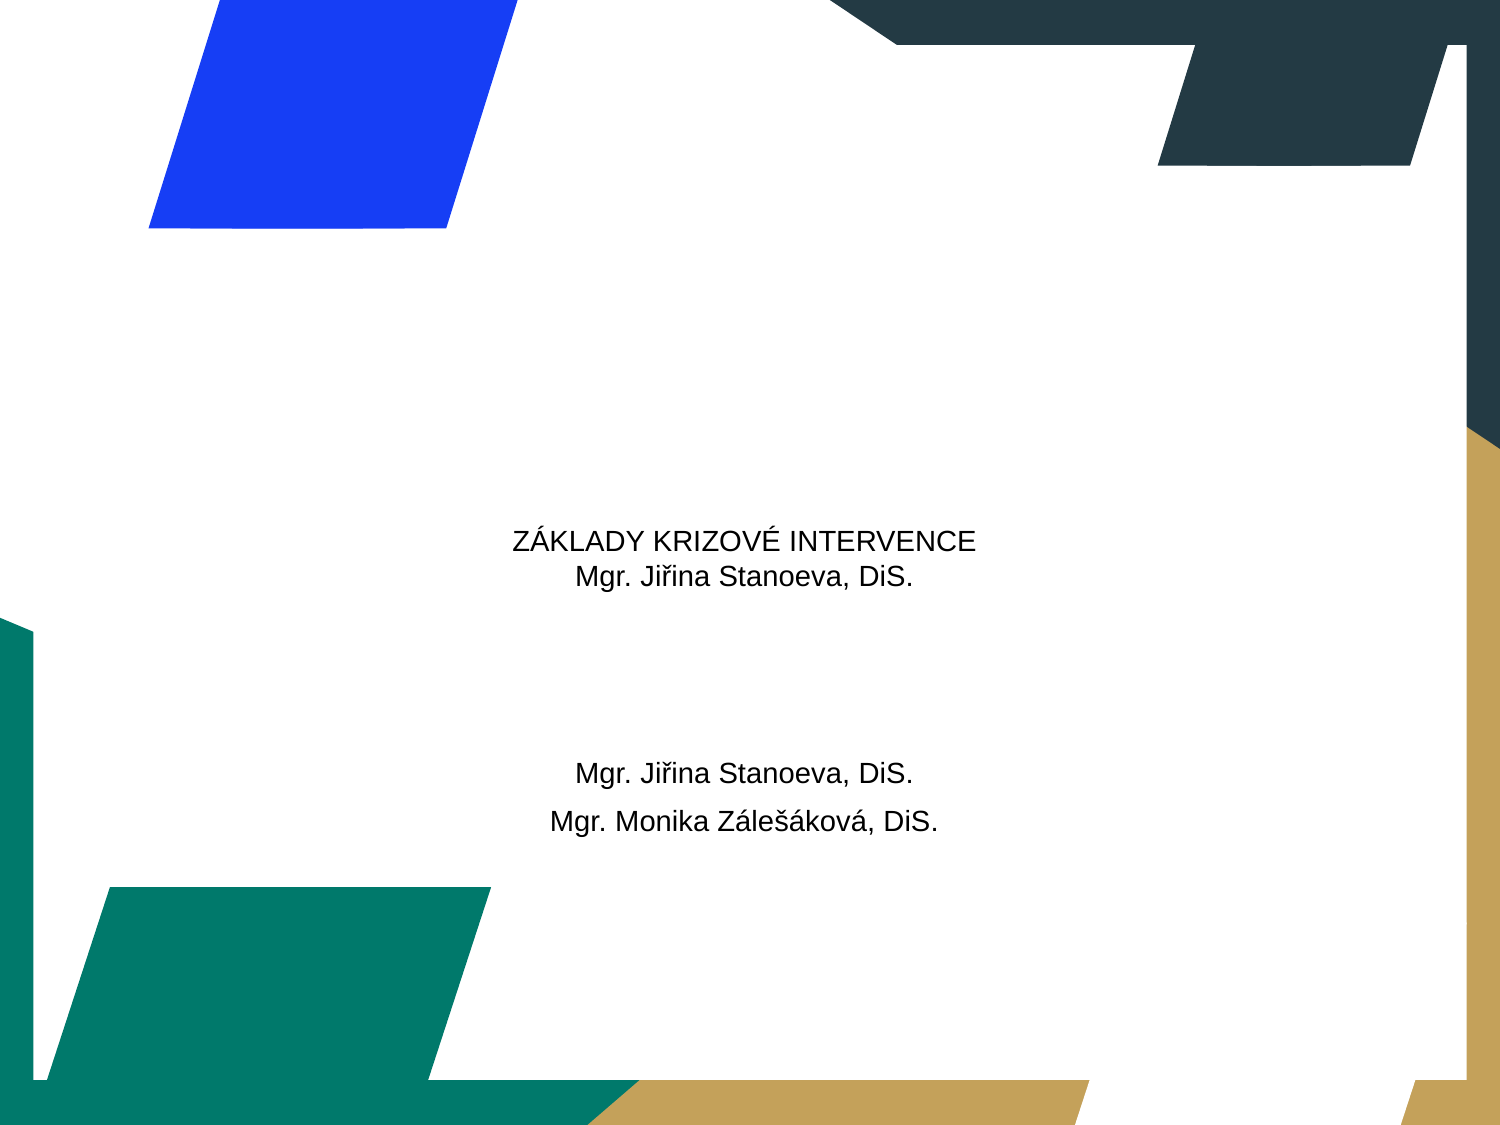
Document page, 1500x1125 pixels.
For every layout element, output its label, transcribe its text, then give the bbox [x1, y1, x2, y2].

title ZÁKLADY KRIZOVÉ INTERVENCE Mgr. Jiřina Stanoeva, DiS. [304, 398, 1185, 716]
subtitle Mgr. Jiřina Stanoeva, DiS. Mgr. Monika Zálešáková, DiS. [304, 746, 1185, 861]
